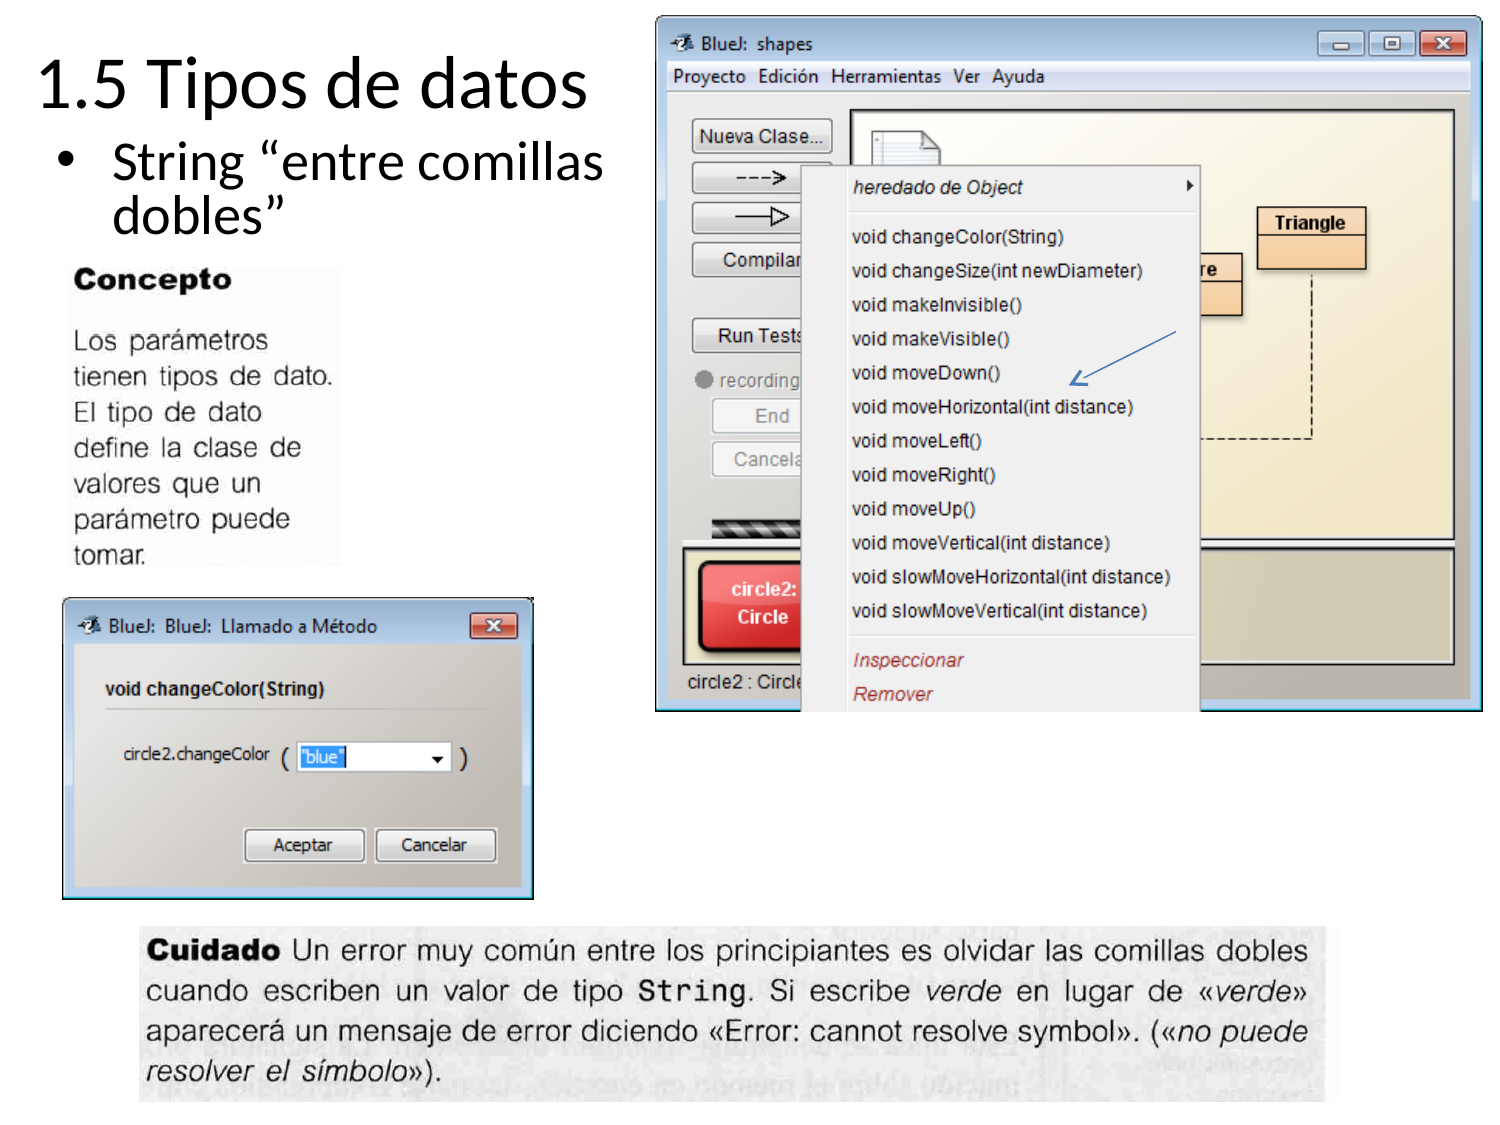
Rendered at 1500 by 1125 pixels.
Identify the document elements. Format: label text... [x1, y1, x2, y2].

title 1.5 Tipos de datos [19, 19, 623, 138]
picture [68, 267, 341, 566]
list String “entre comillas dobles” [41, 129, 621, 256]
picture [139, 926, 1339, 1102]
picture [62, 597, 534, 900]
picture [655, 15, 1483, 712]
